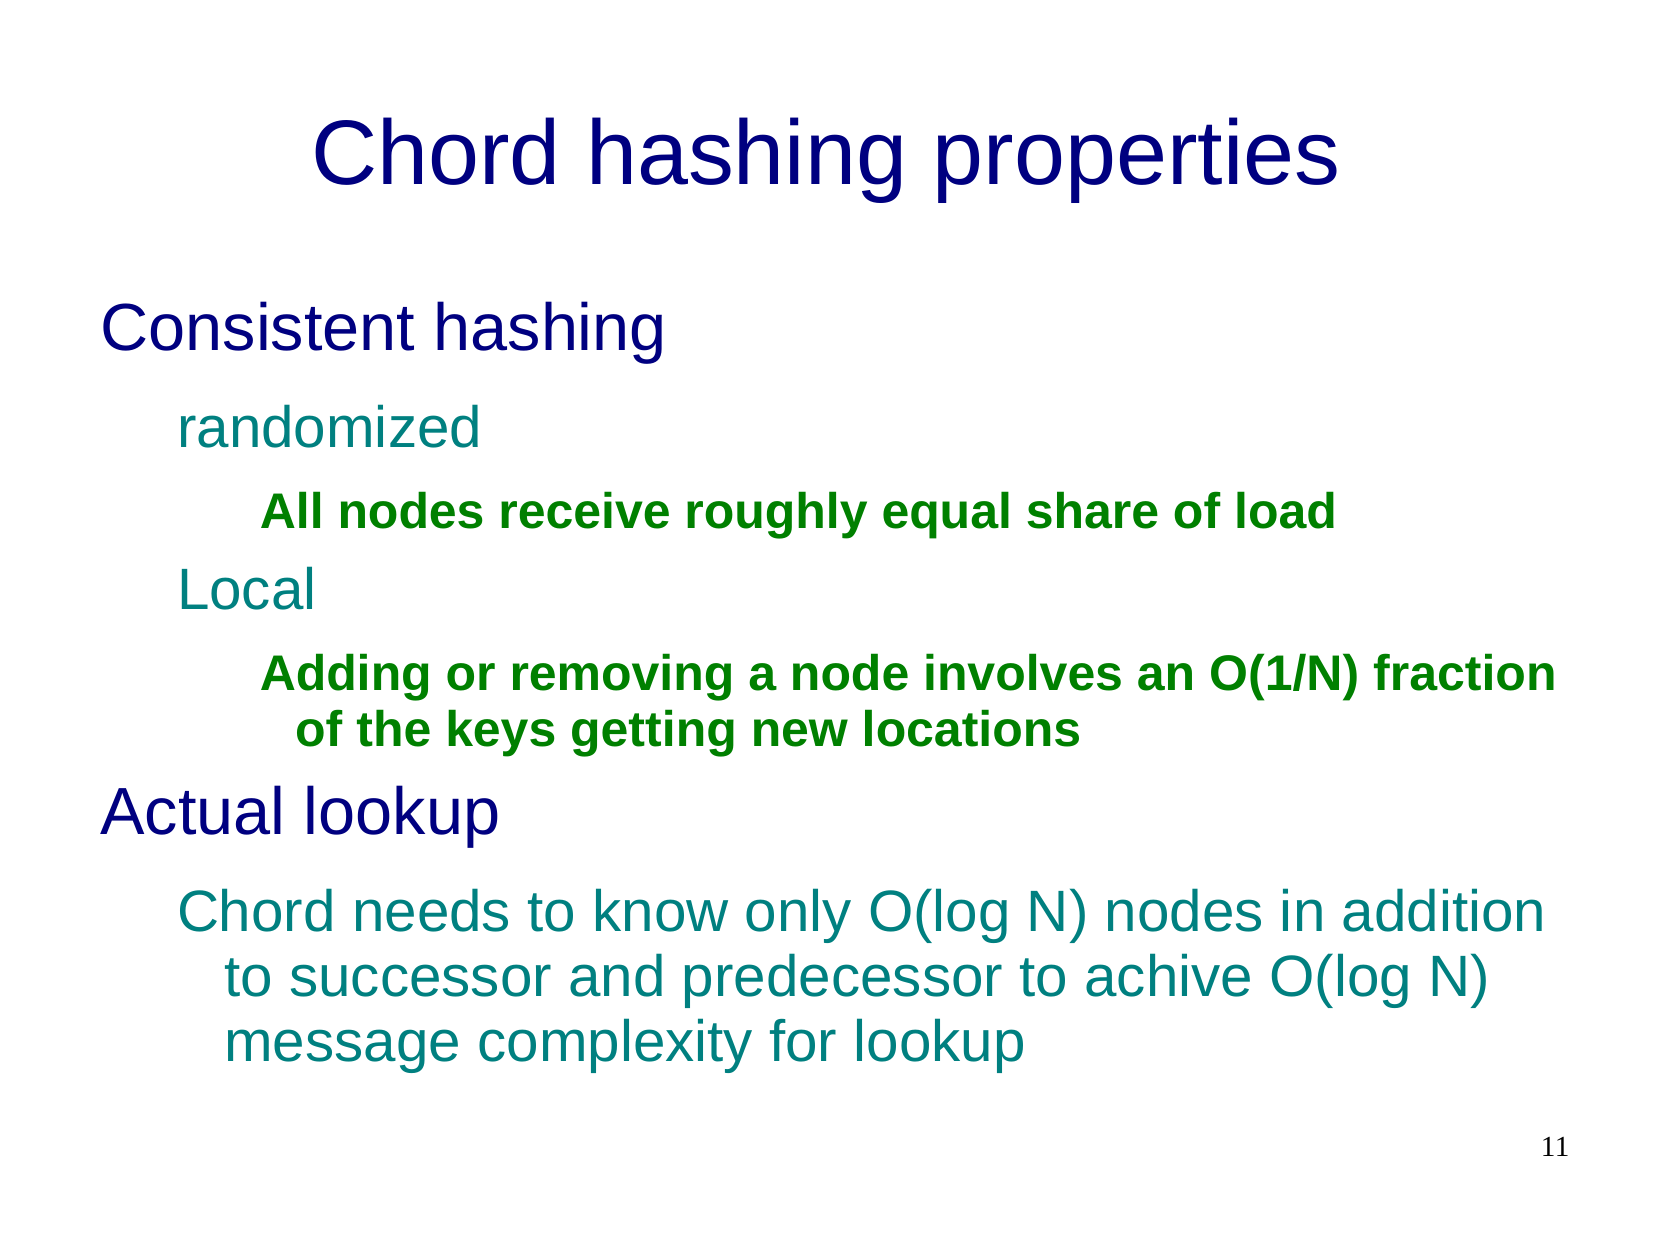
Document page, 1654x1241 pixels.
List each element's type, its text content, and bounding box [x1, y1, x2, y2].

list Consistent hashing randomized All nodes receive roughly equal share of load Local Adding or removing a node involves an O(1/N) fraction of the keys getting new locations Actual lookup Chord needs to know only O(log N) nodes in addition to successor and predecessor to achive O(log N) message complexity for lookup [82, 290, 1571, 1109]
title Chord hashing properties [82, 49, 1571, 257]
